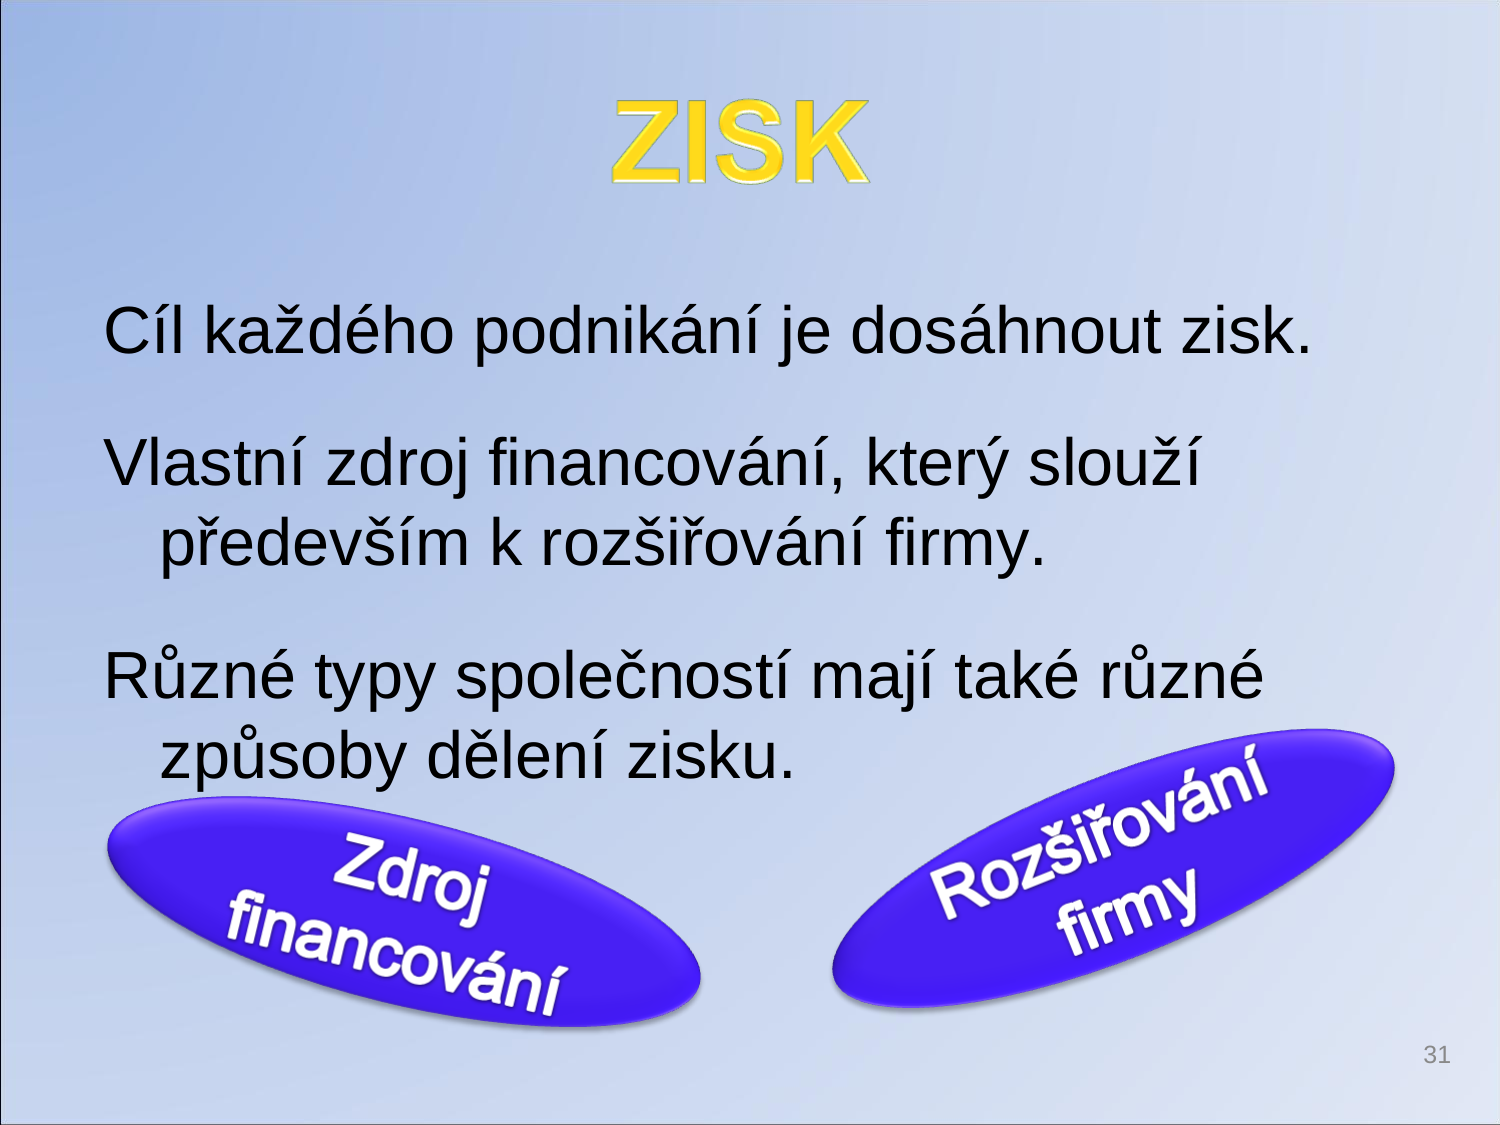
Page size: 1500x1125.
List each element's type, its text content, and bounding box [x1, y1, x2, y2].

picture [0, 0, 1500, 1125]
list Cíl každého podnikání je dosáhnout zisk. Vlastní zdroj financování, který slouží především k rozšiřování firmy. Různé typy společností mají také různé způsoby dělení zisku. [88, 278, 1439, 905]
text_box <číslo> [1116, 1023, 1467, 1084]
